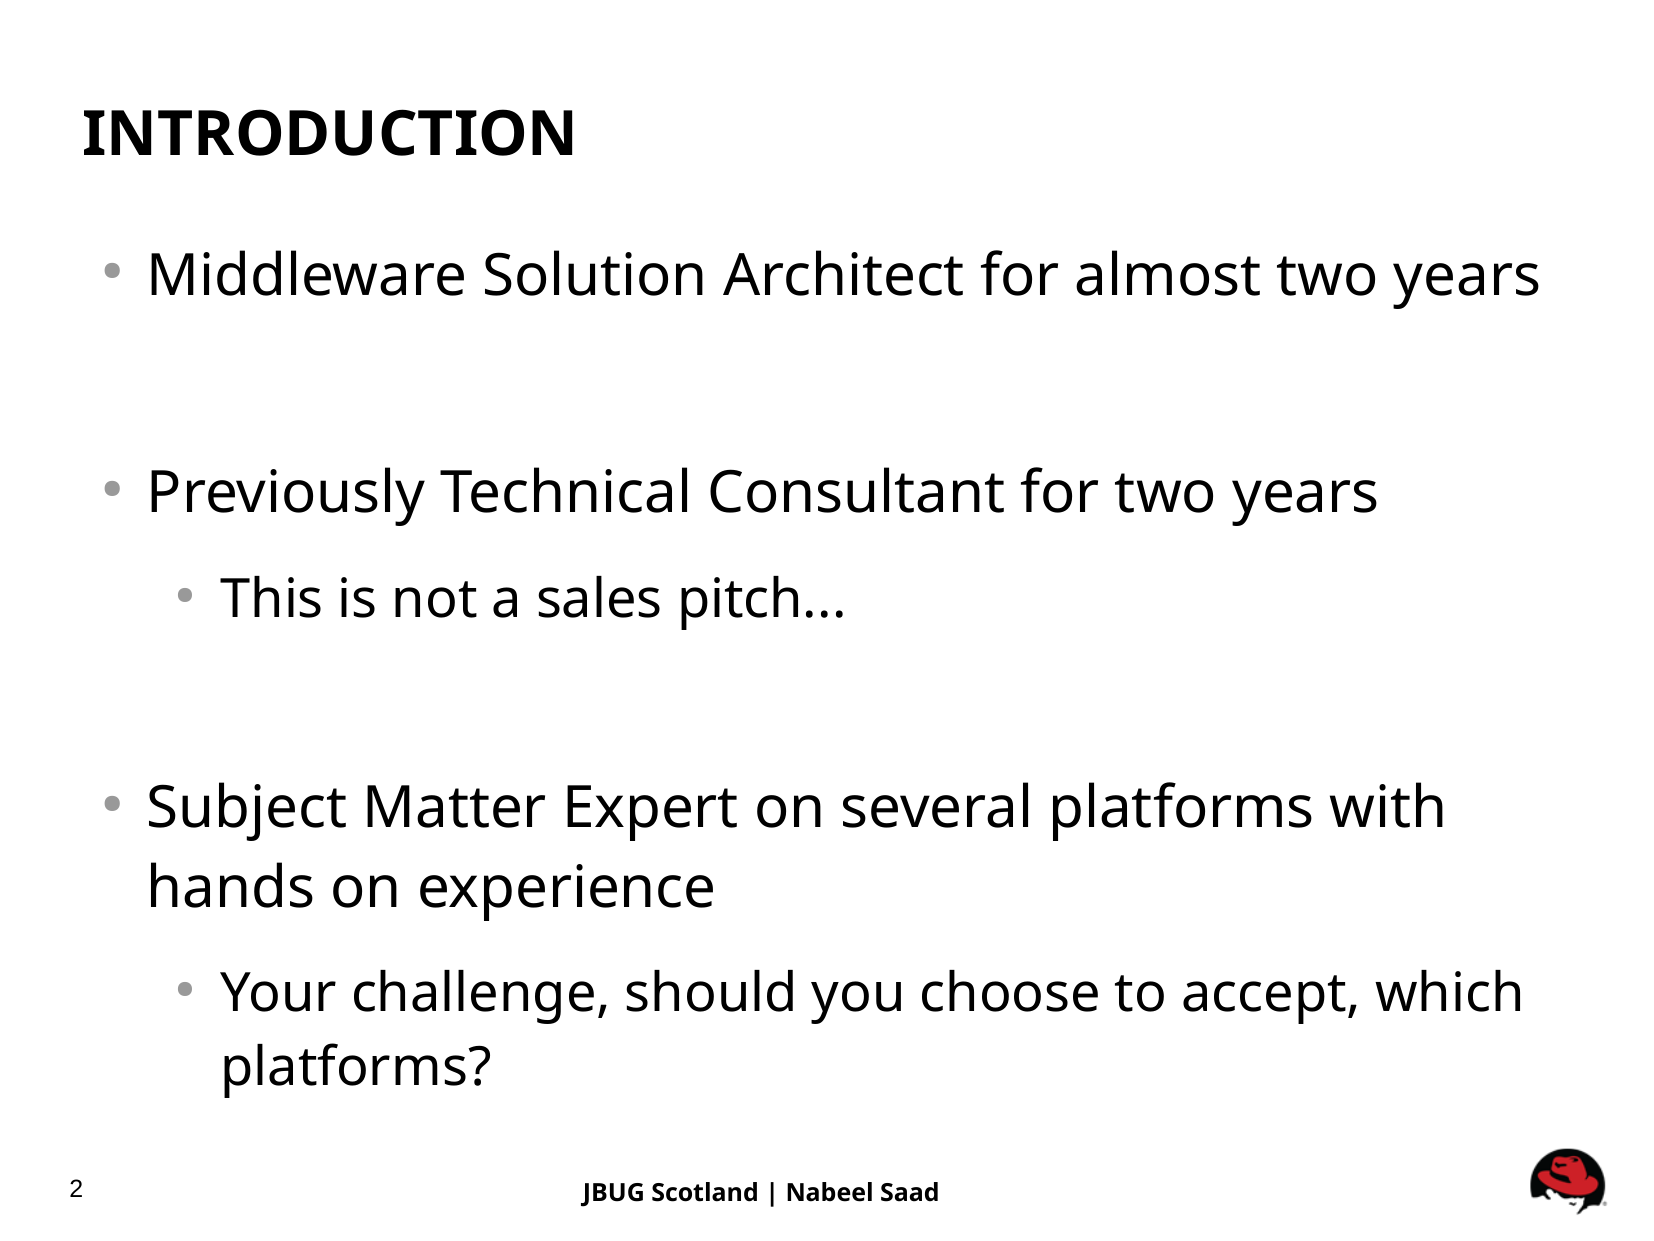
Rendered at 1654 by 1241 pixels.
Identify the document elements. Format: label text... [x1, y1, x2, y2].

picture [1529, 1146, 1613, 1224]
title INTRODUCTION [82, 37, 1571, 226]
list Middleware Solution Architect for almost two years Previously Technical Consultant for two years This is not a sales pitch... Subject Matter Expert on several platforms with hands on experience Your challenge, should you choose to accept, which platforms? [86, 232, 1576, 1057]
